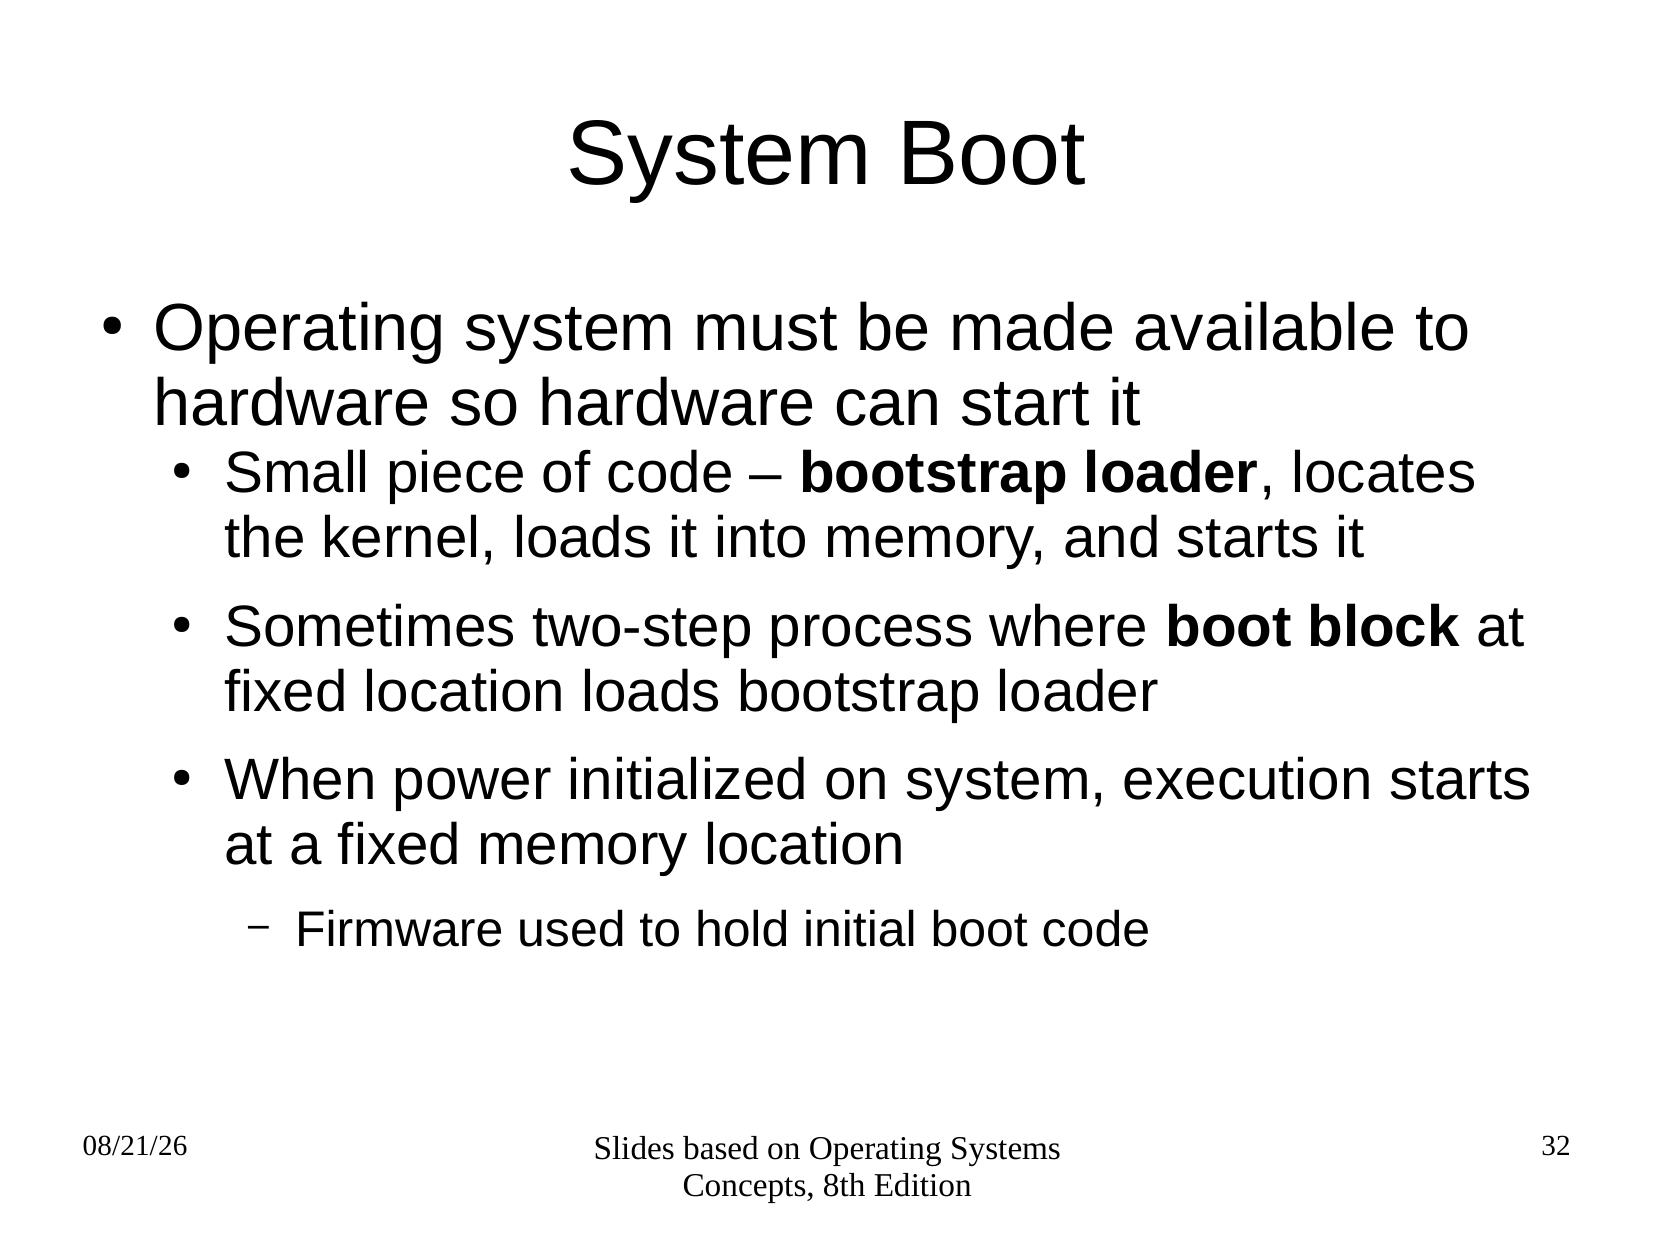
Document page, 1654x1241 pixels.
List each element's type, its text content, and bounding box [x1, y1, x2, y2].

list Operating system must be made available to hardware so hardware can start it Small piece of code – bootstrap loader, locates the kernel, loads it into memory, and starts it Sometimes two-step process where boot block at fixed location loads bootstrap loader When power initialized on system, execution starts at a fixed memory location Firmware used to hold initial boot code [82, 290, 1571, 1109]
title System Boot [82, 49, 1571, 257]
